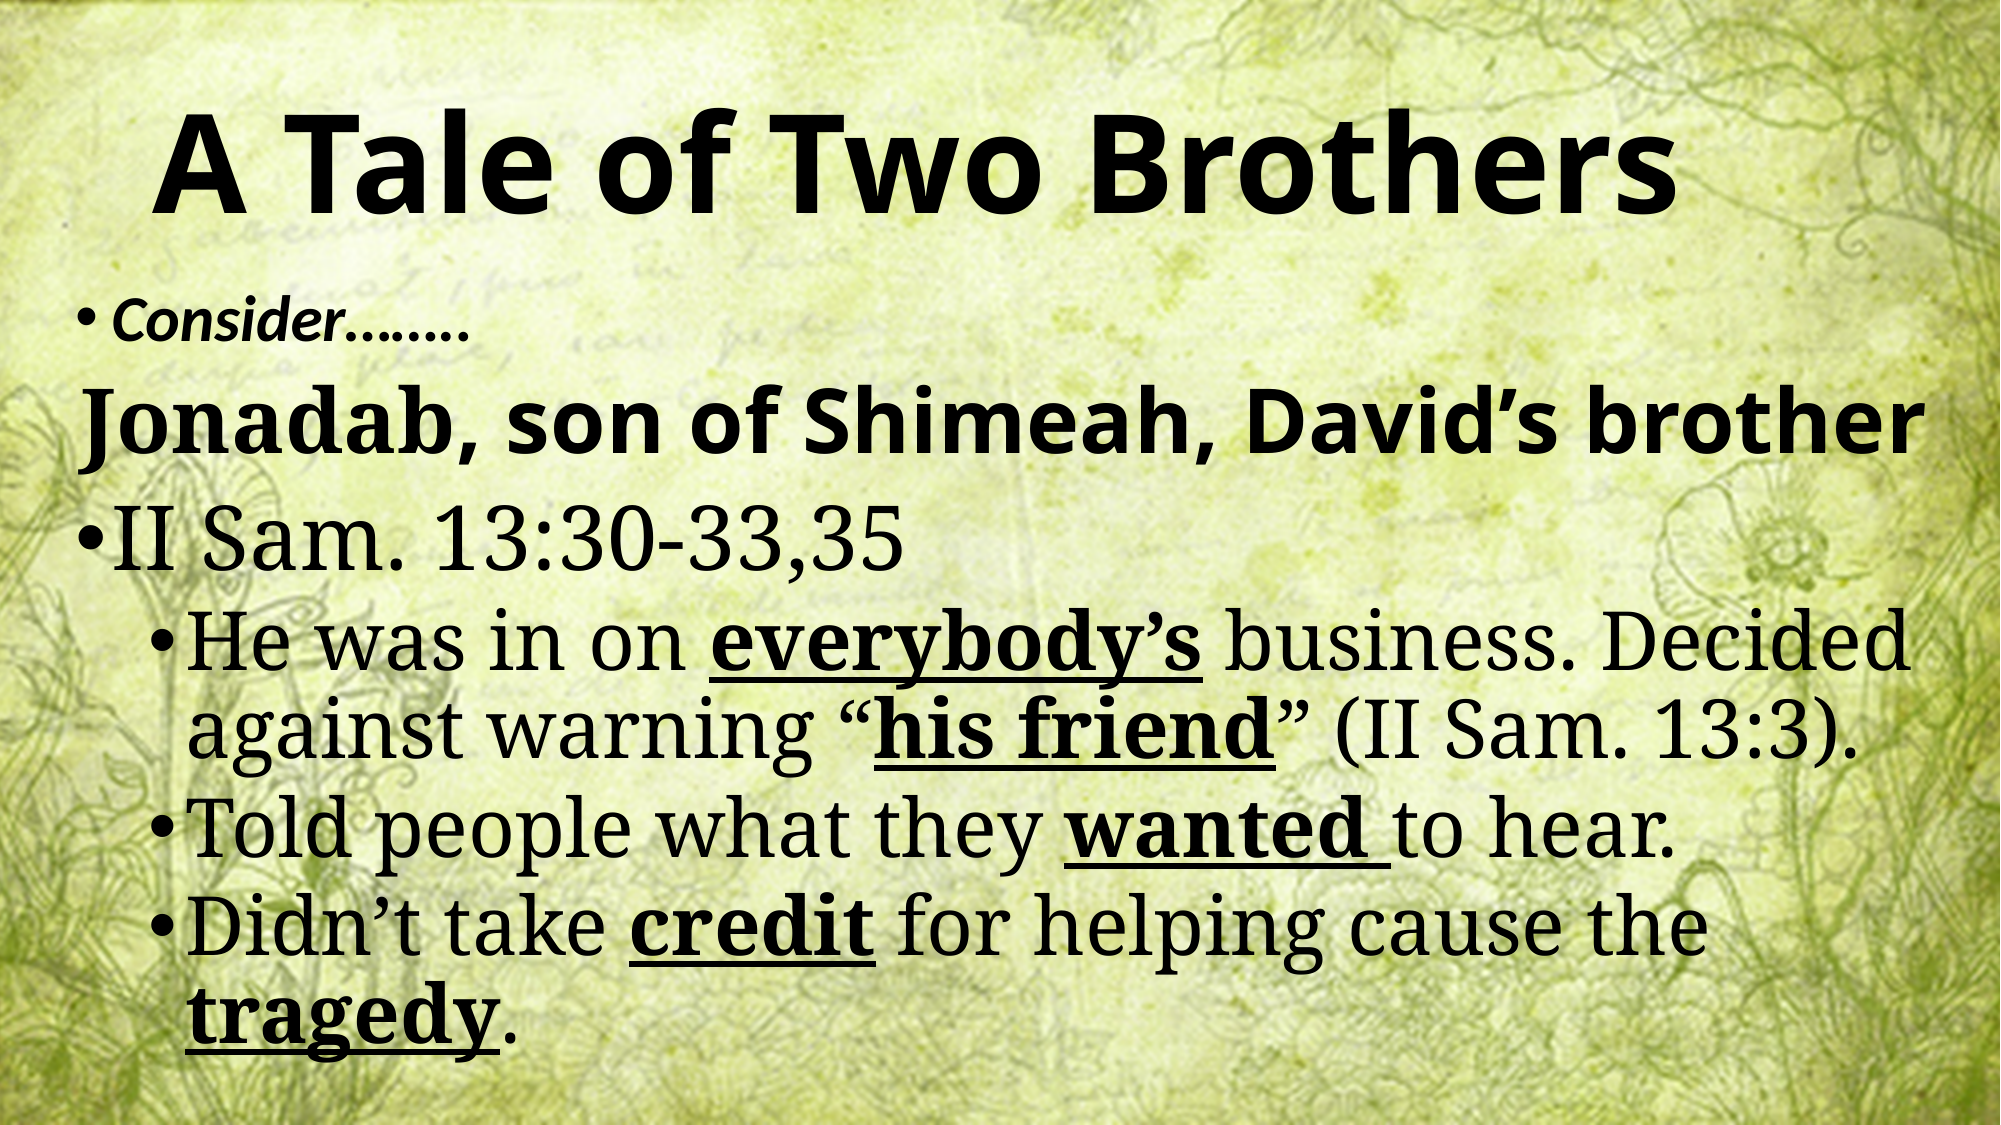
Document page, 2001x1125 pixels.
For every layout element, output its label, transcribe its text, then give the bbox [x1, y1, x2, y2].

picture [0, 0, 2000, 1125]
list Consider…….. Jonadab, son of Shimeah, David’s brother II Sam. 13:30-33,35 He was in on everybody’s business. Decided against warning “his friend” (II Sam. 13:3). Told people what they wanted to hear. Didn’t take credit for helping cause the tragedy. [60, 277, 1951, 1125]
title A Tale of Two Brothers [137, 59, 1863, 277]
